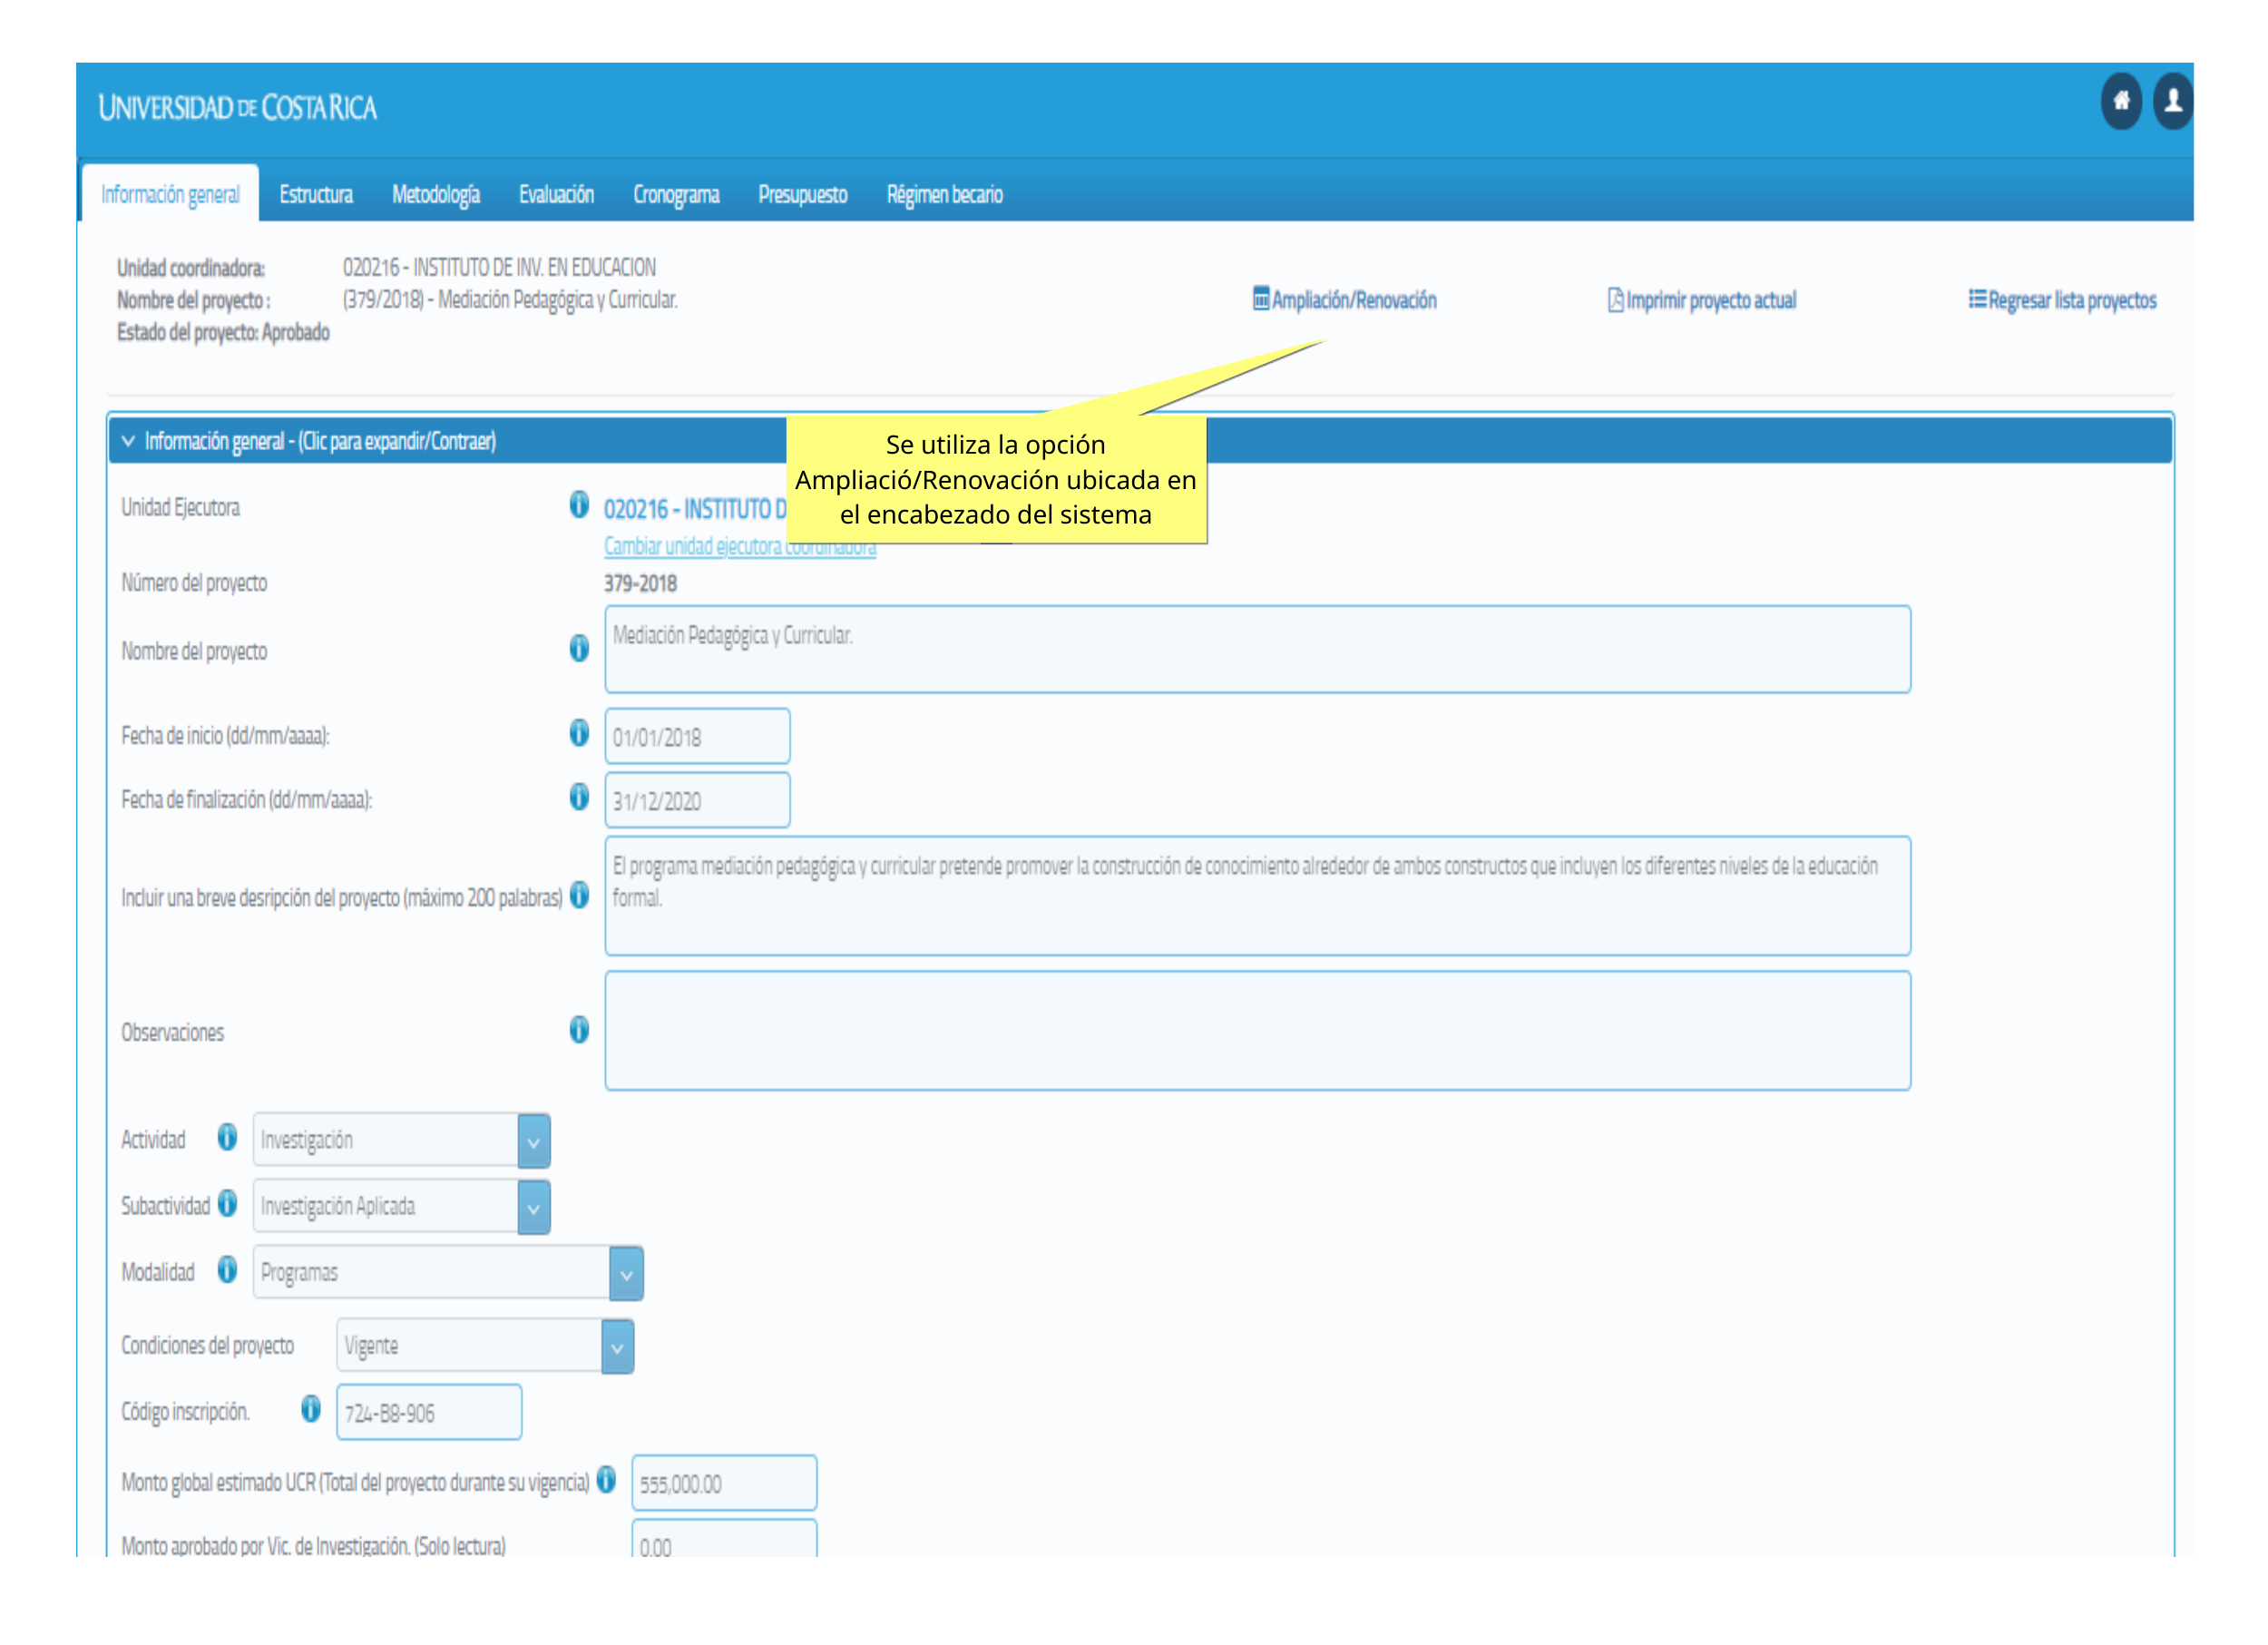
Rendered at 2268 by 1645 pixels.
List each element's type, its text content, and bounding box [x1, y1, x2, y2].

text_box Se utiliza la opción Ampliació/Renovación ubicada en el encabezado del sistema [786, 337, 1330, 543]
picture [76, 63, 2195, 1557]
